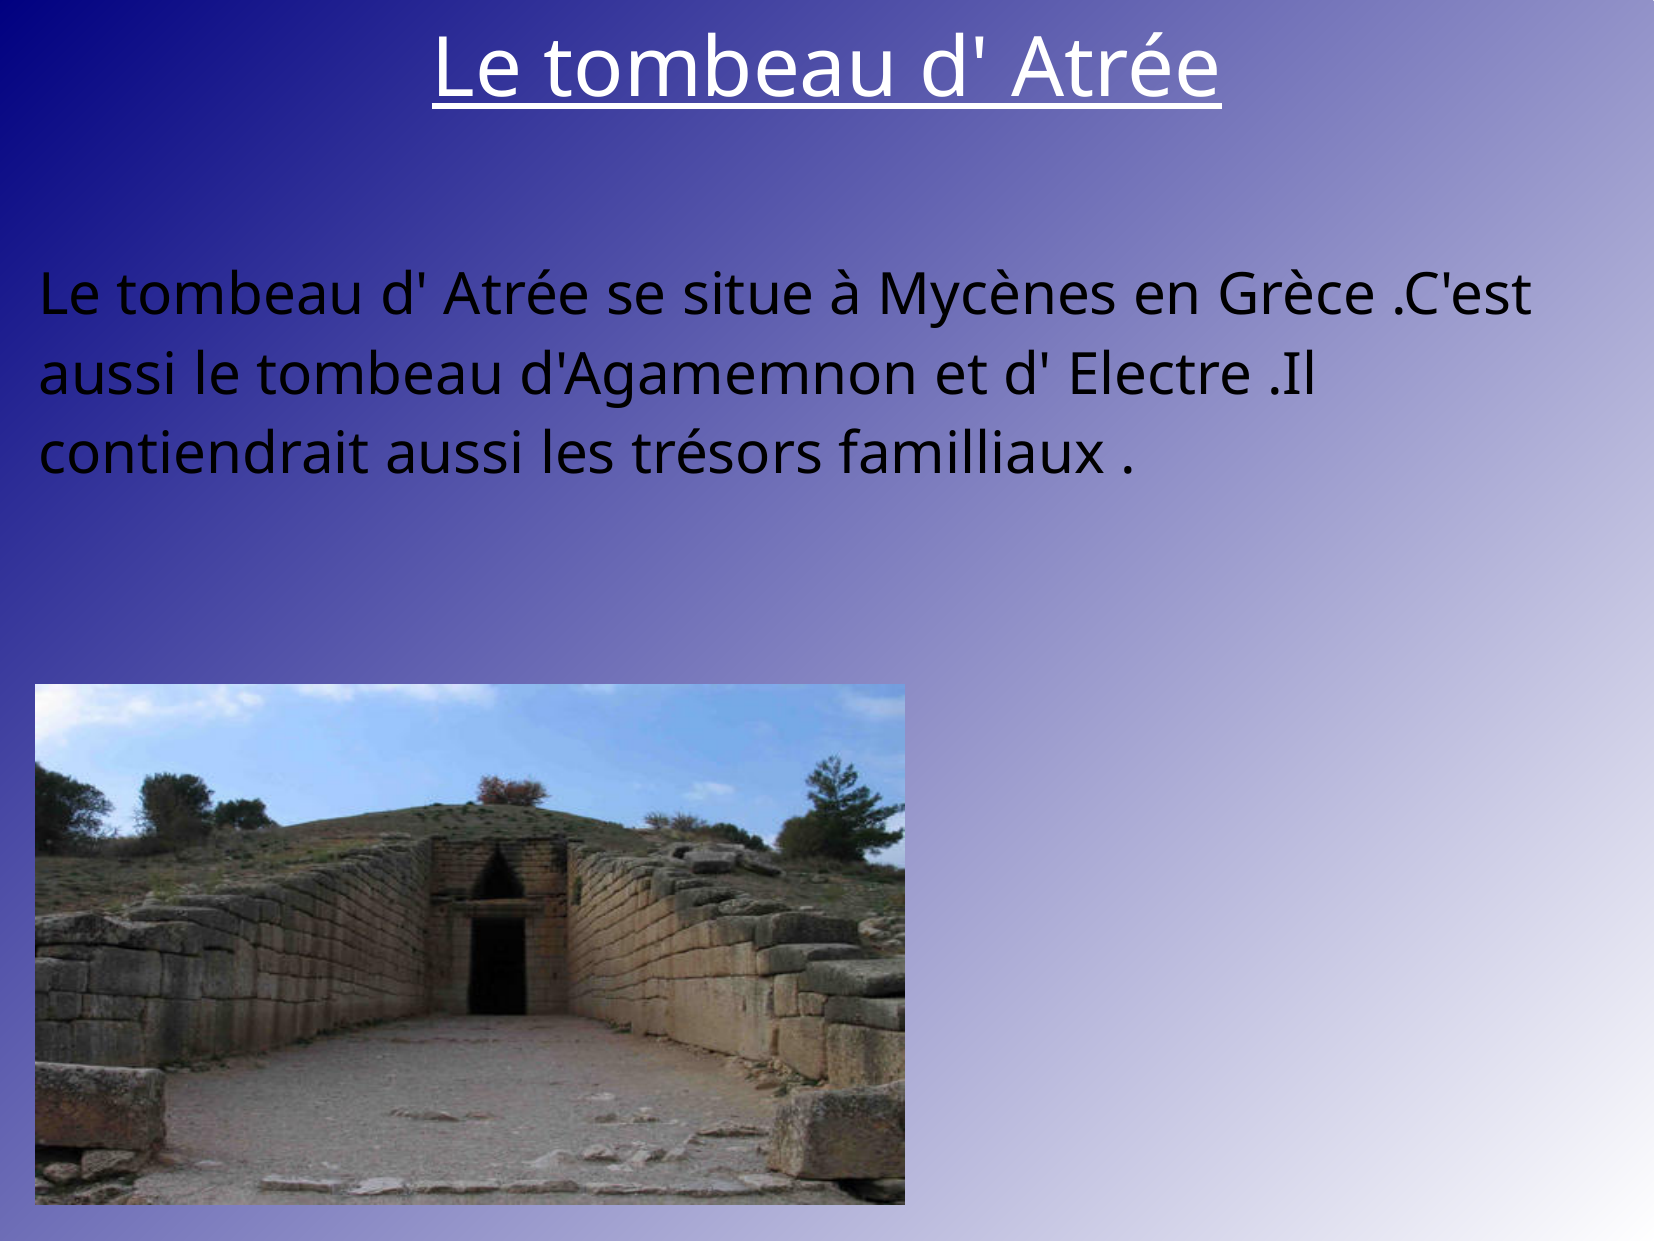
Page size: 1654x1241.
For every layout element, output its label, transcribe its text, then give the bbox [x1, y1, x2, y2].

picture [35, 684, 905, 1205]
text_box Le tombeau d' Atrée [0, 0, 1654, 131]
text_box Le tombeau d' Atrée se situe à Mycènes en Grèce .C'est aussi le tombeau d'Agamemnon et d' Electre .Il contiendrait aussi les trésors familliaux . [23, 245, 1630, 556]
